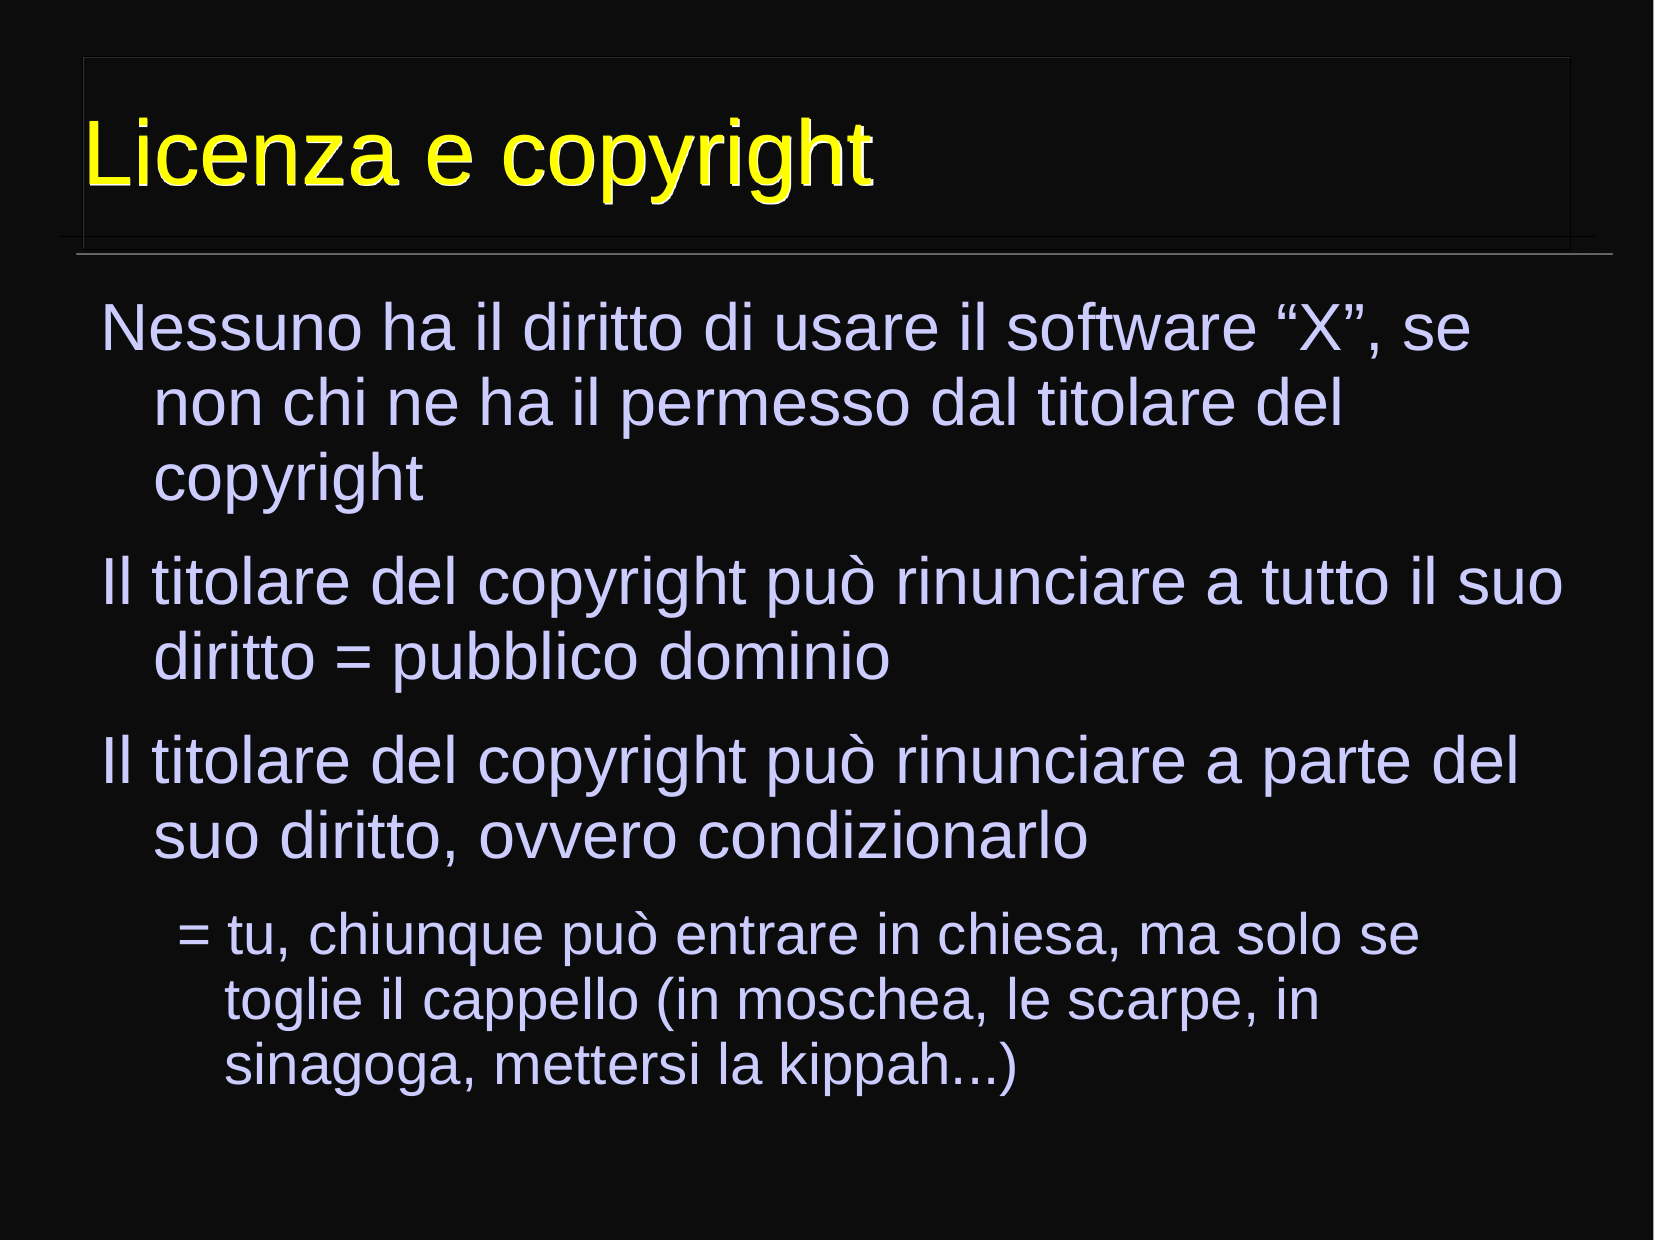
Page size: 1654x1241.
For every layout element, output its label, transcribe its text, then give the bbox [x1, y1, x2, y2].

list Nessuno ha il diritto di usare il software “X”, se non chi ne ha il permesso dal titolare del copyright Il titolare del copyright può rinunciare a tutto il suo diritto = pubblico dominio Il titolare del copyright può rinunciare a parte del suo diritto, ovvero condizionarlo = tu, chiunque può entrare in chiesa, ma solo se toglie il cappello (in moschea, le scarpe, in sinagoga, mettersi la kippah...) [82, 290, 1571, 1097]
title Licenza e copyright [82, 56, 1571, 250]
